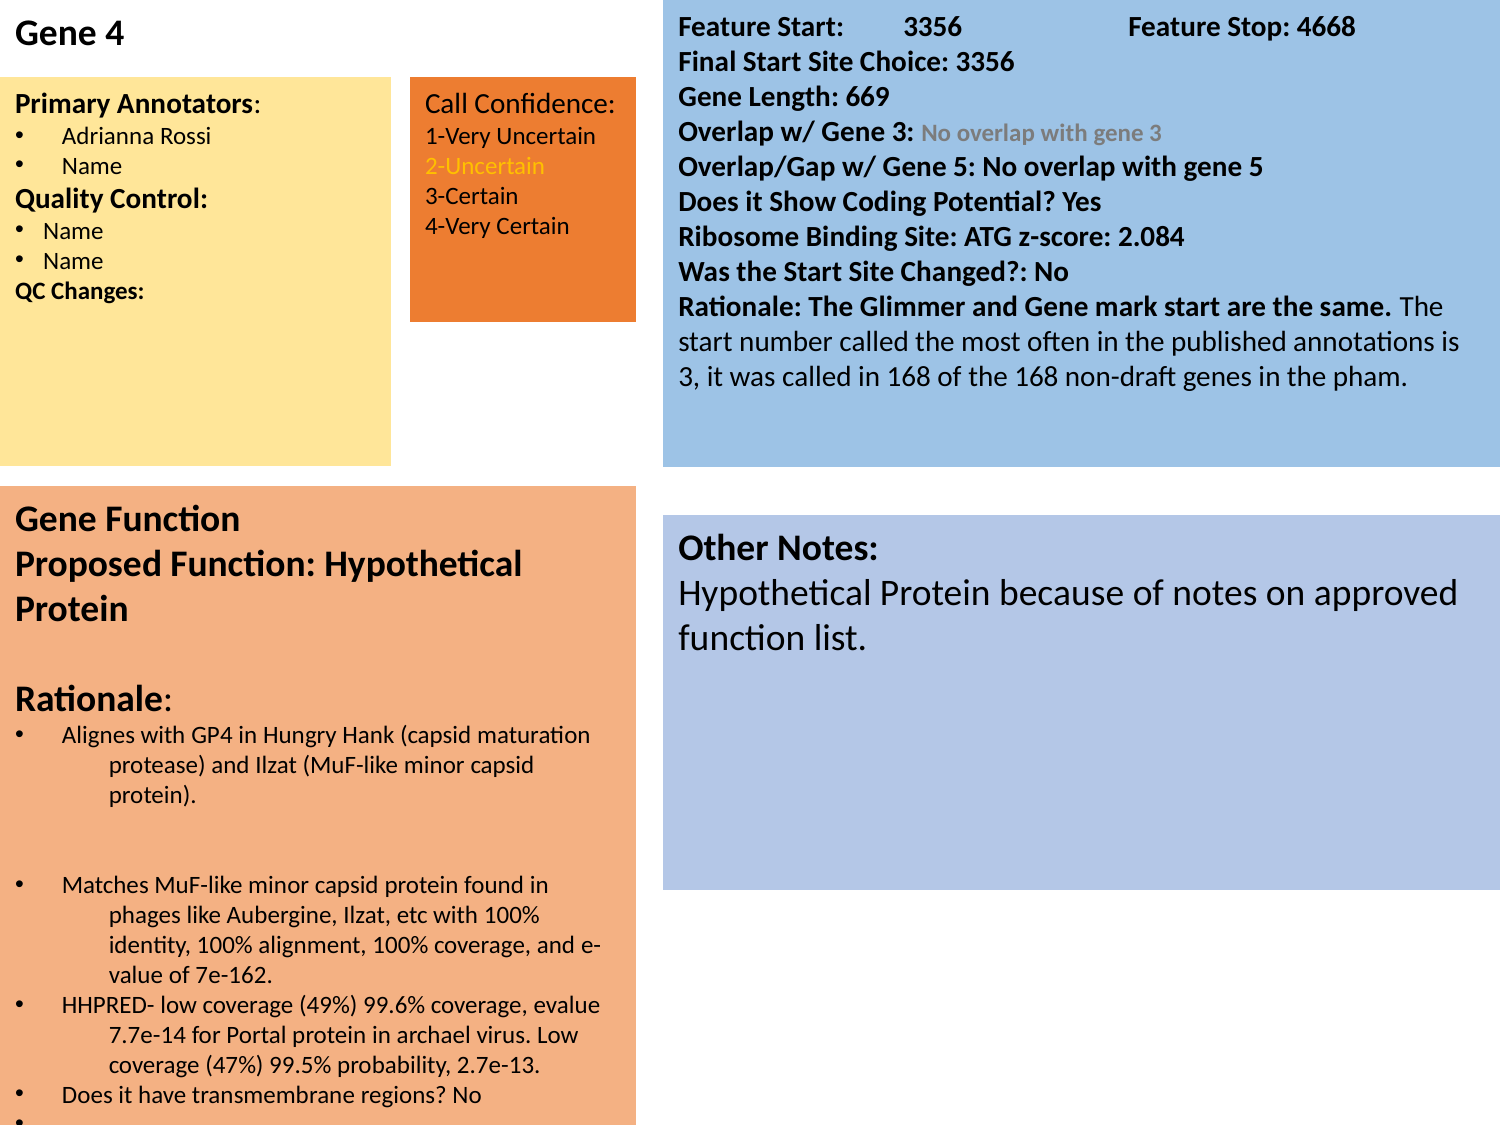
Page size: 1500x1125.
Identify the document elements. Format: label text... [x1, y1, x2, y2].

text_box Primary Annotators: Adrianna Rossi Name Quality Control: Name Name QC Changes: [0, 77, 391, 466]
text_box Gene Function Proposed Function: Hypothetical Protein Rationale: Alignes with GP4 in Hungry Hank (capsid maturation protease) and Ilzat (MuF-like minor capsid protein). Matches MuF-like minor capsid protein found in phages like Aubergine, Ilzat, etc with 100% identity, 100% alignment, 100% coverage, and e-value of 7e-162. HHPRED- low coverage (49%) 99.6% coverage, evalue 7.7e-14 for Portal protein in archael virus. Low coverage (47%) 99.5% probability, 2.7e-13. Does it have transmembrane regions? No [0, 486, 636, 1125]
text_box Feature Start: 3356 Feature Stop: 4668 Final Start Site Choice: 3356 Gene Length: 669 Overlap w/ Gene 3: No overlap with gene 3 Overlap/Gap w/ Gene 5: No overlap with gene 5 Does it Show Coding Potential? Yes Ribosome Binding Site: ATG z-score: 2.084 Was the Start Site Changed?: No Rationale: The Glimmer and Gene mark start are the same. The start number called the most often in the published annotations is 3, it was called in 168 of the 168 non-draft genes in the pham. [663, 0, 1500, 467]
text_box Call Confidence: 1-Very Uncertain 2-Uncertain 3-Certain 4-Very Certain [410, 77, 636, 322]
text_box Other Notes: Hypothetical Protein because of notes on approved function list. [663, 515, 1500, 890]
text_box Gene 4 [0, 0, 140, 61]
